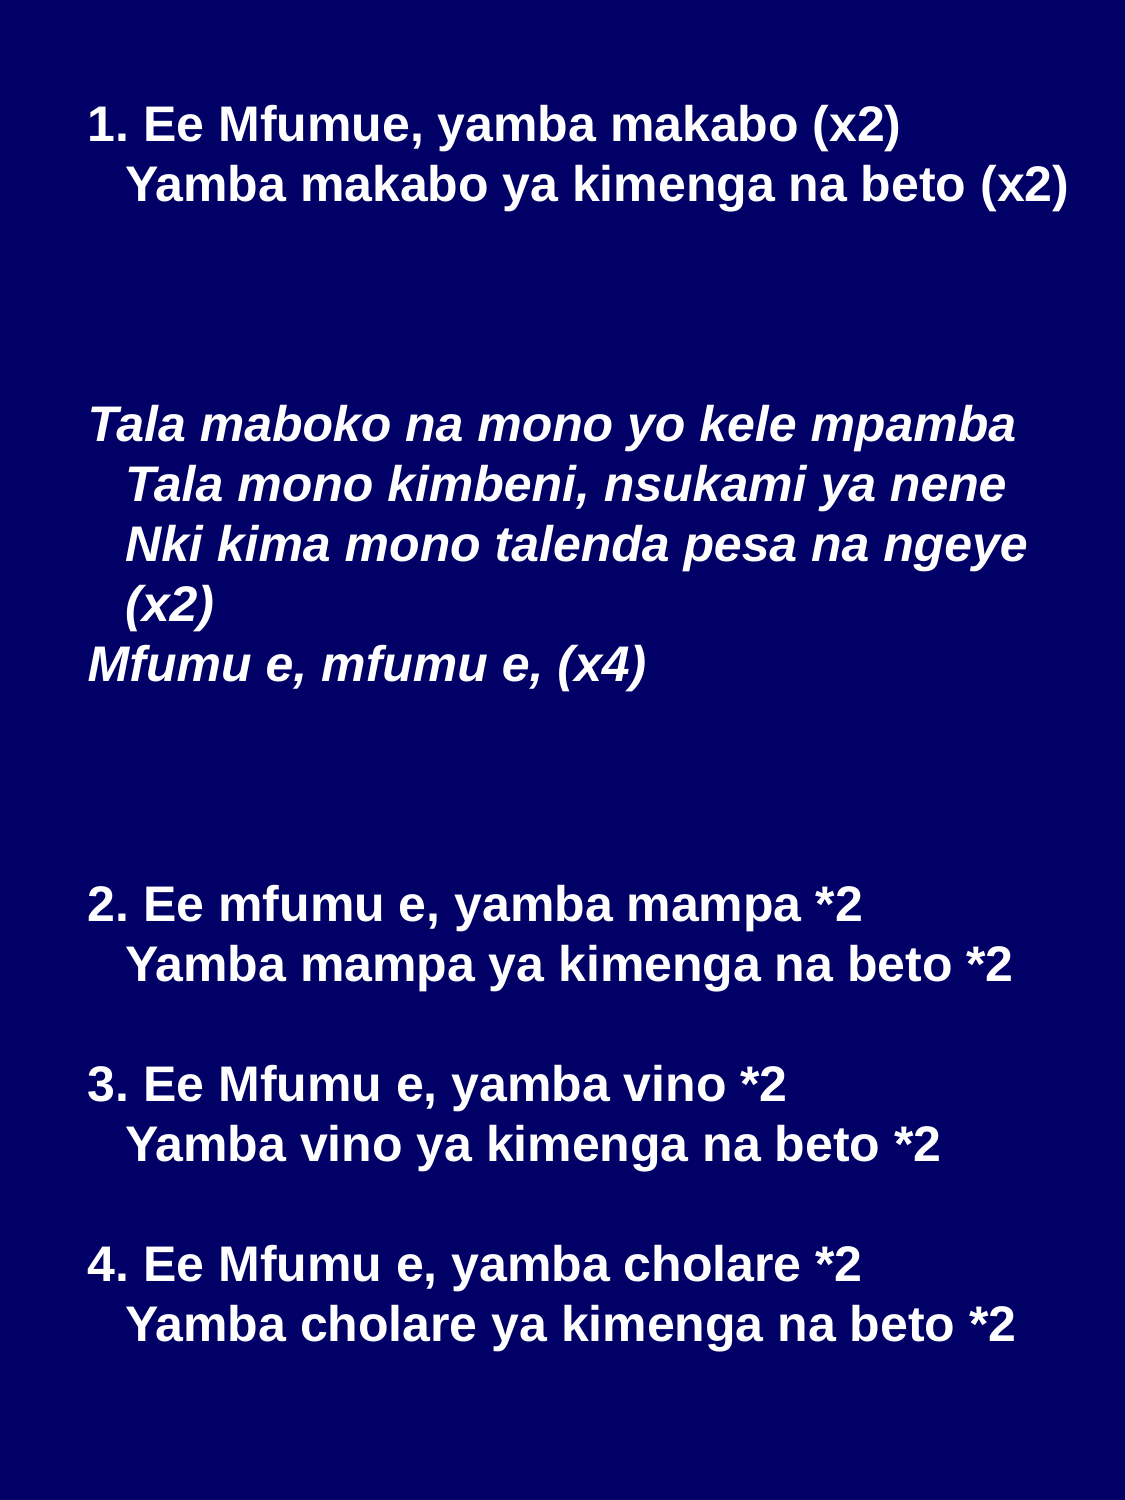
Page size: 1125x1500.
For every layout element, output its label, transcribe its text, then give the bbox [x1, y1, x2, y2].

text_box 1. Ee Mfumue, yamba makabo (x2) Yamba makabo ya kimenga na beto (x2) Tala maboko na mono yo kele mpamba Tala mono kimbeni, nsukami ya nene Nki kima mono talenda pesa na ngeye (x2) Mfumu e, mfumu e, (x4) 2. Ee mfumu e, yamba mampa *2 Yamba mampa ya kimenga na beto *2 3. Ee Mfumu e, yamba vino *2 Yamba vino ya kimenga na beto *2 4. Ee Mfumu e, yamba cholare *2 Yamba cholare ya kimenga na beto *2 [35, 23, 1087, 1382]
